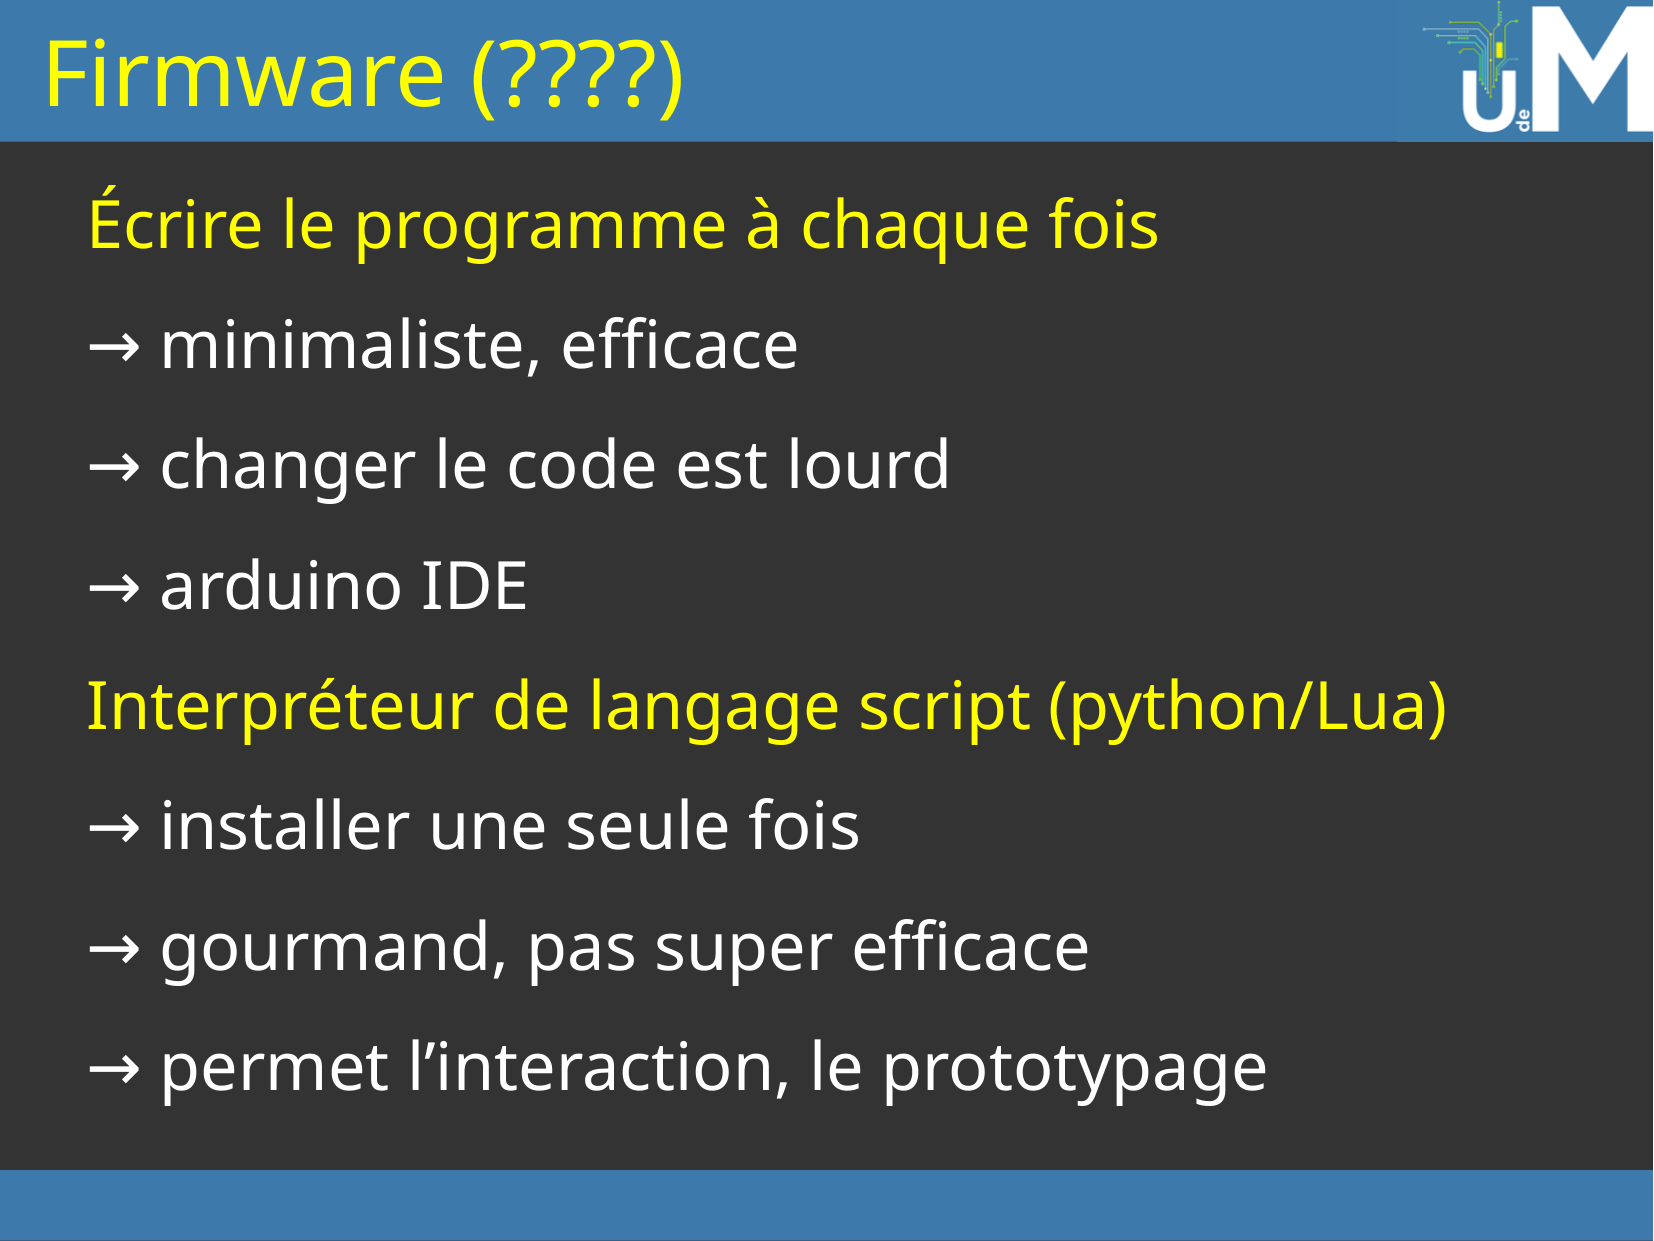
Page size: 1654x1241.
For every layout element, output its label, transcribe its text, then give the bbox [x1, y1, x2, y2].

picture [1397, 0, 1654, 142]
list Écrire le programme à chaque fois → minimaliste, efficace → changer le code est lourd → arduino IDE Interpréteur de langage script (python/Lua) → installer une seule fois → gourmand, pas super efficace → permet l’interaction, le prototypage [45, 177, 1606, 1141]
title Firmware (????) [41, 11, 1411, 130]
